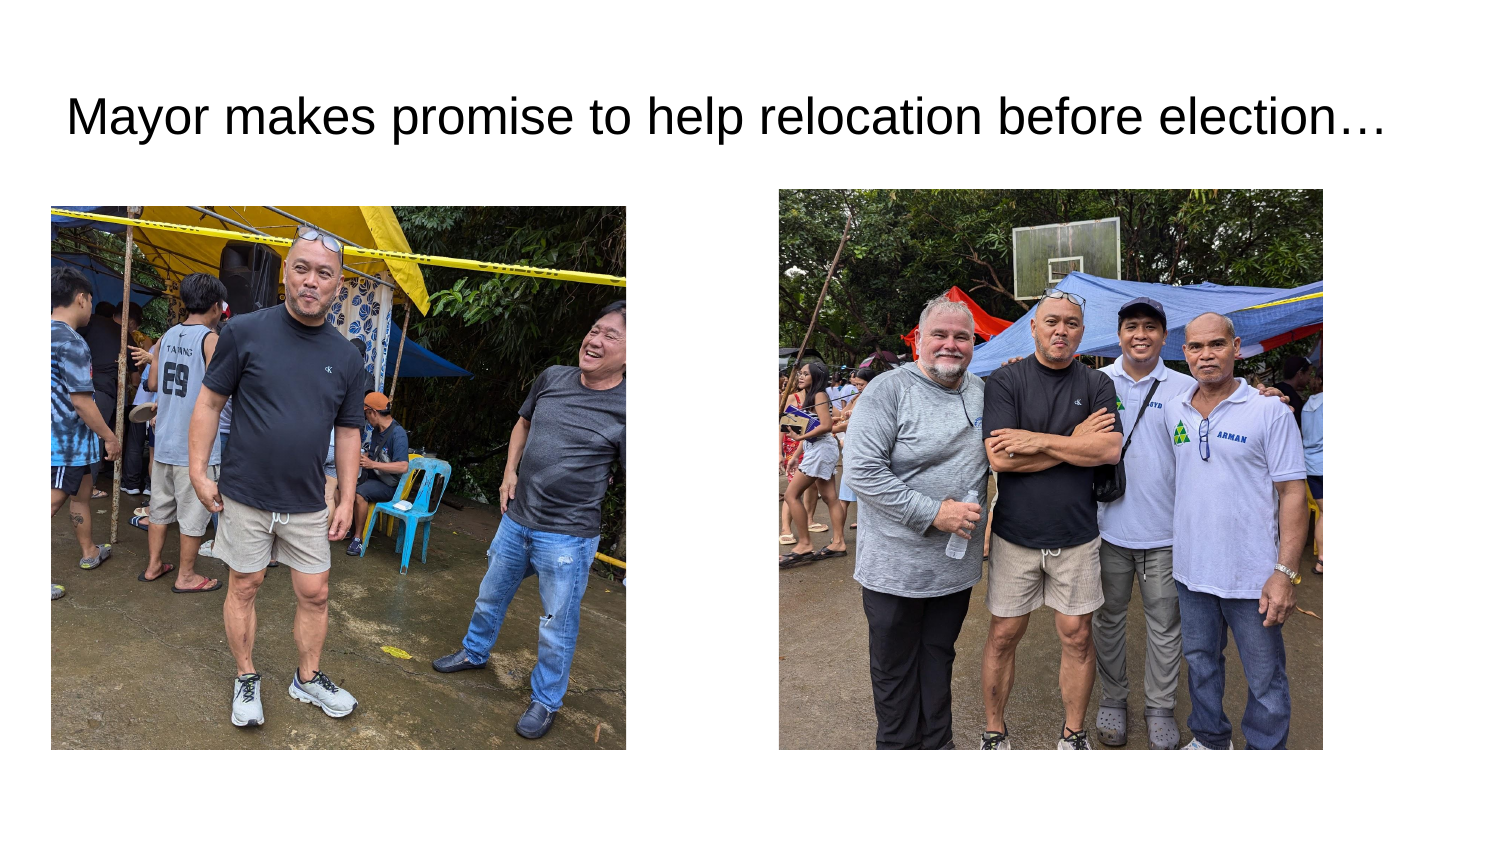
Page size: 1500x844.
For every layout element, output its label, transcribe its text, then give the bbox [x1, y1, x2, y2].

picture [51, 206, 627, 750]
title Mayor makes promise to help relocation before election… [51, 72, 1449, 167]
picture [778, 189, 1323, 750]
